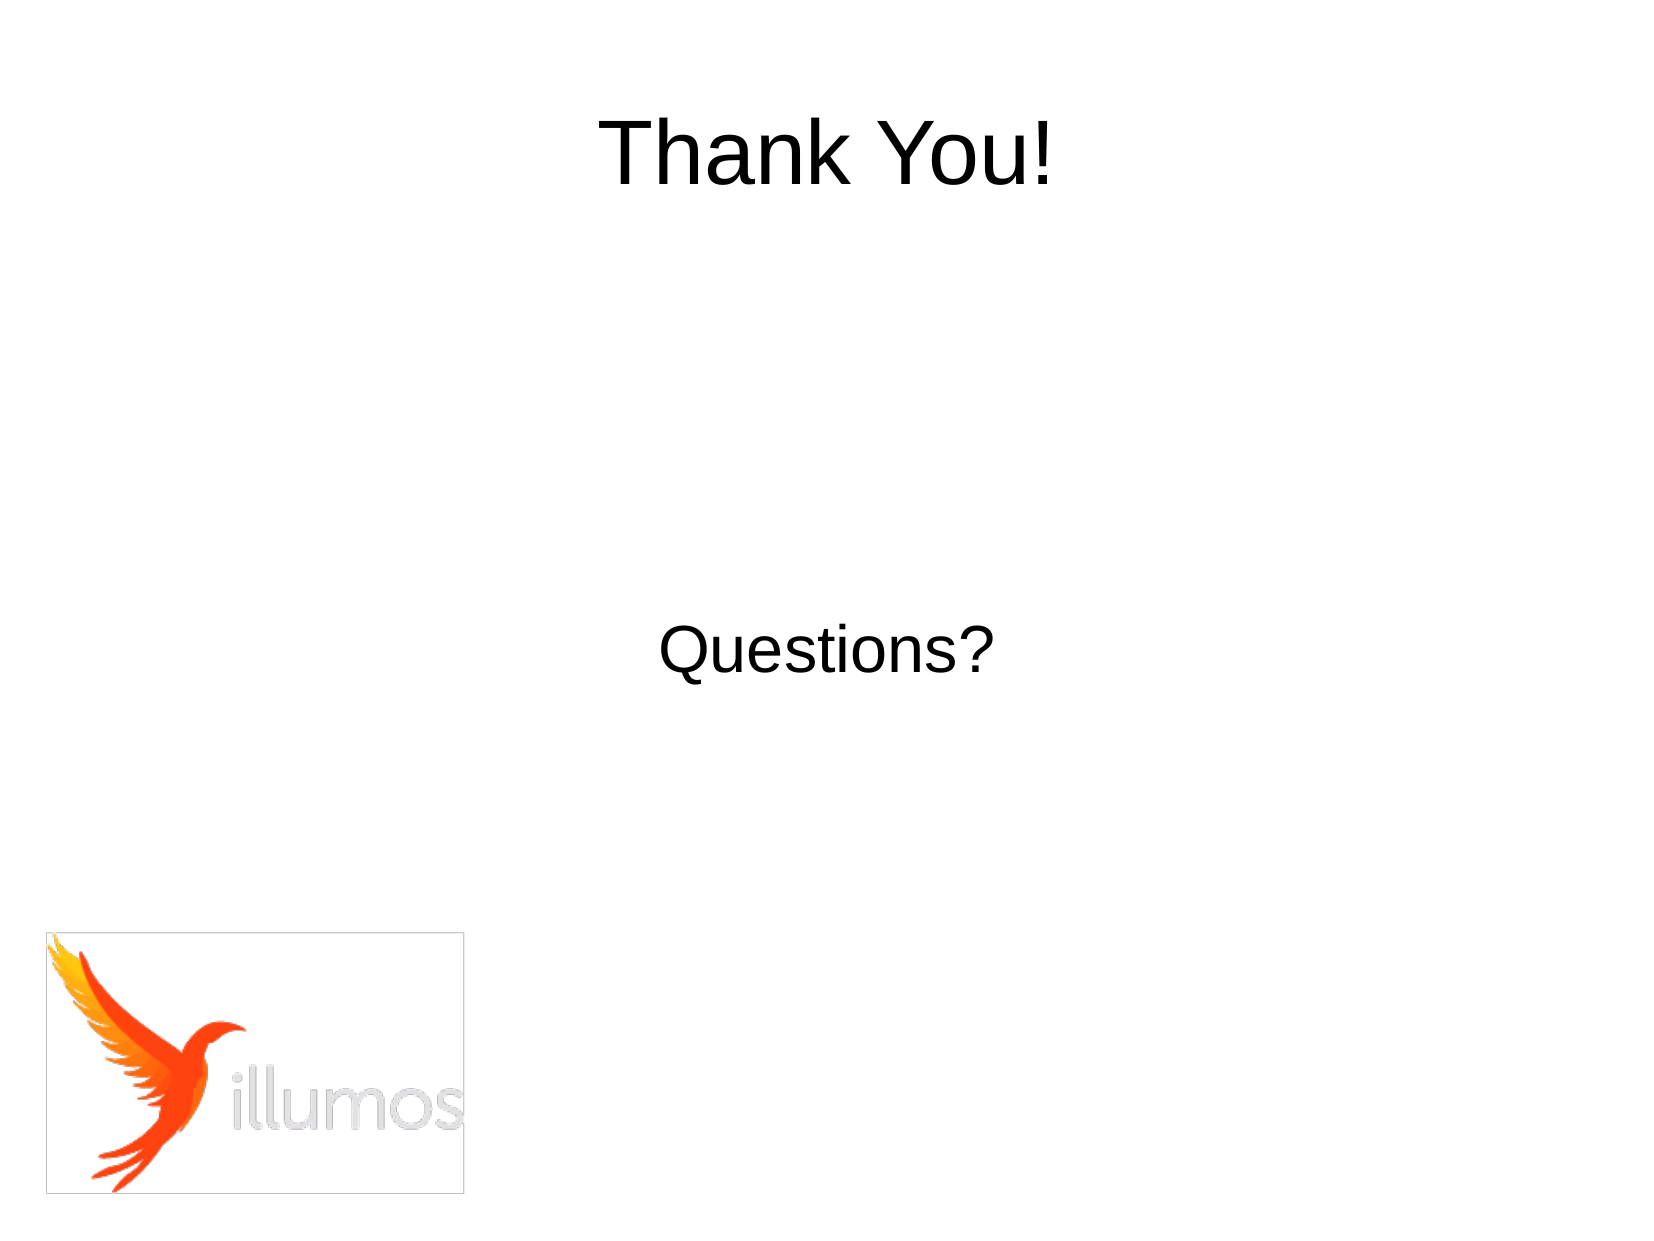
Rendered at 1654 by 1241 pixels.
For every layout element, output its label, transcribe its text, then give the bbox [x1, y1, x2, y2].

picture [0, 886, 511, 1241]
subtitle Questions? [82, 290, 1571, 1010]
title Thank You! [82, 49, 1571, 257]
